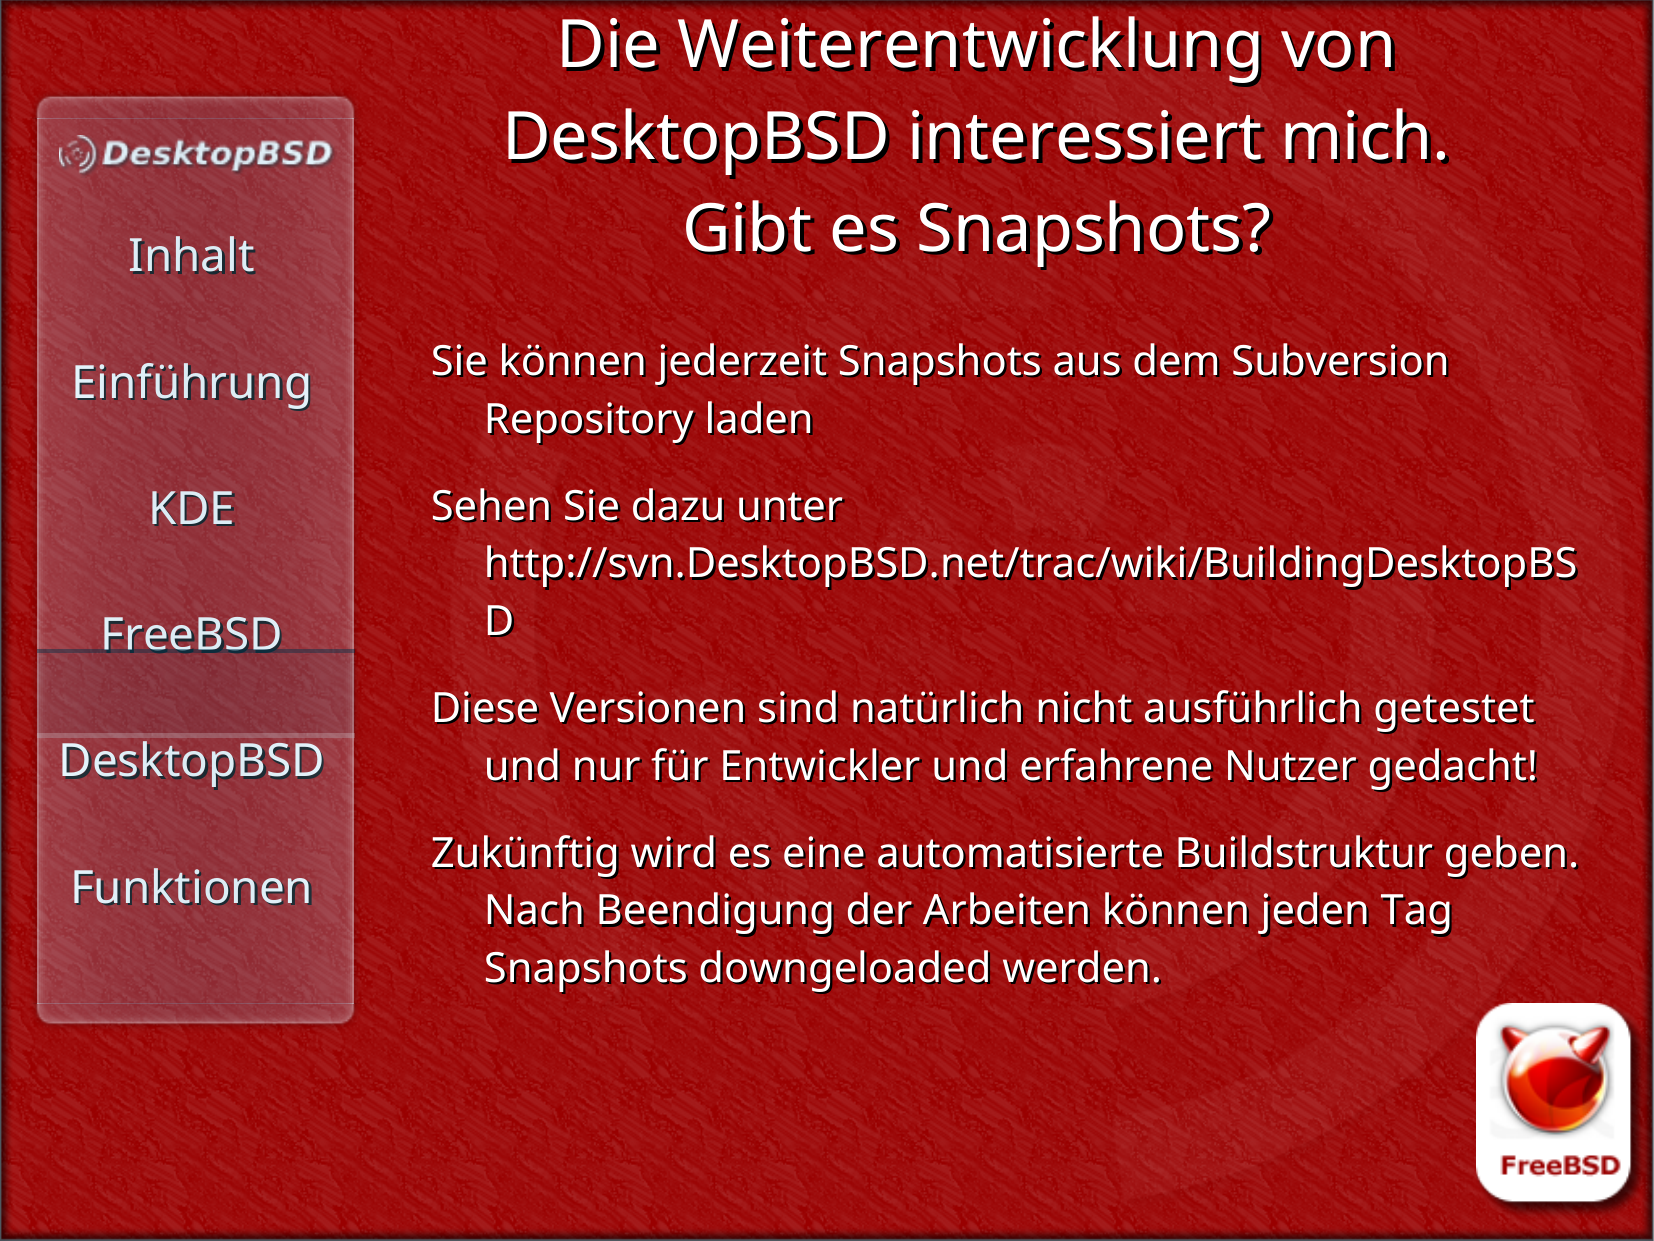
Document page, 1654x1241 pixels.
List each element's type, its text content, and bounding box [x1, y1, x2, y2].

title Die Weiterentwicklung von DesktopBSD interessiert mich. Gibt es Snapshots? [383, 10, 1571, 256]
picture [0, 0, 1654, 1241]
list Sie können jederzeit Snapshots aus dem Subversion Repository laden Sehen Sie dazu unter http://svn.DesktopBSD.net/trac/wiki/BuildingDesktopBSD Diese Versionen sind natürlich nicht ausführlich getestet und nur für Entwickler und erfahrene Nutzer gedacht! Zukünftig wird es eine automatisierte Buildstruktur geben. Nach Beendigung der Arbeiten können jeden Tag Snapshots downgeloaded werden. [413, 330, 1595, 980]
